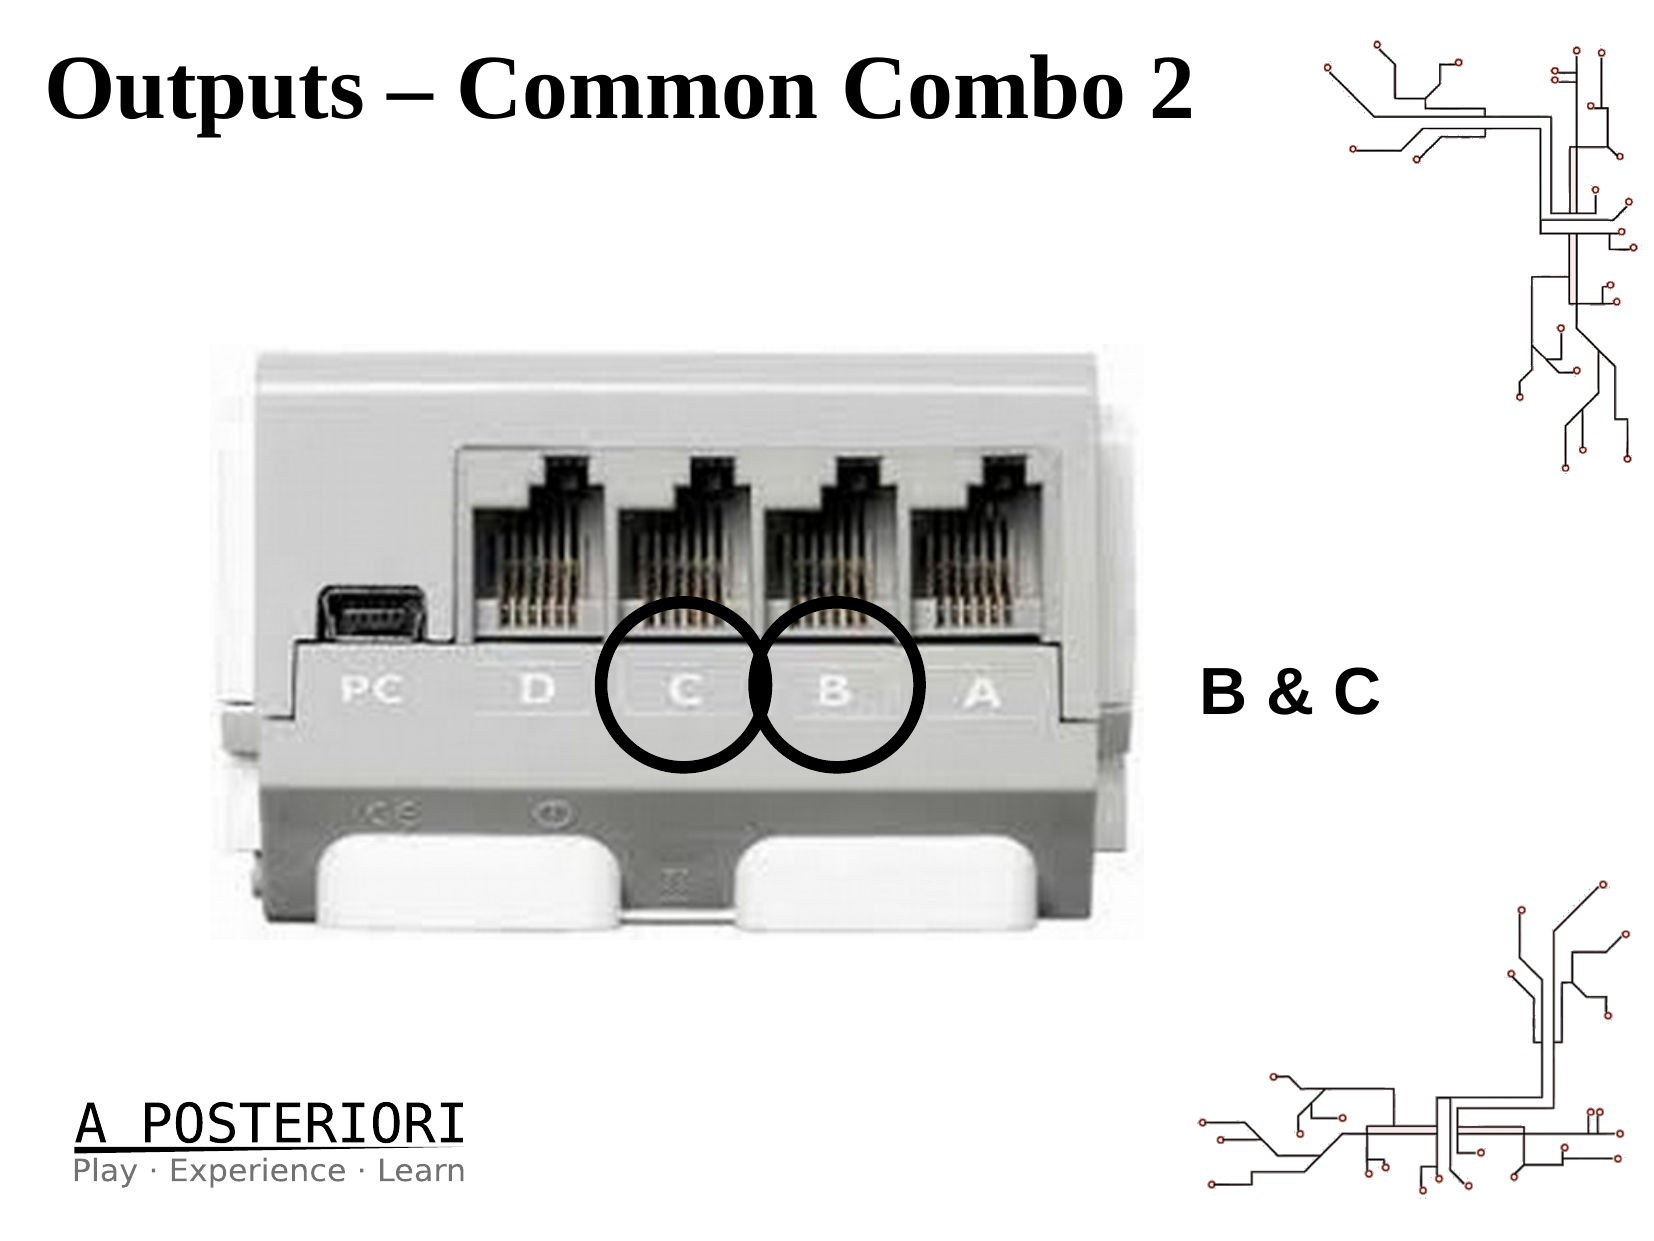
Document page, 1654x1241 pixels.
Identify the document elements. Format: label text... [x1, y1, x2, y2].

picture [210, 344, 1144, 940]
picture [1175, 862, 1636, 1201]
picture [1305, 35, 1643, 496]
text_box B & C [1185, 646, 1486, 856]
picture [73, 1101, 466, 1189]
title Outputs – Common Combo 2 [11, 0, 1231, 190]
